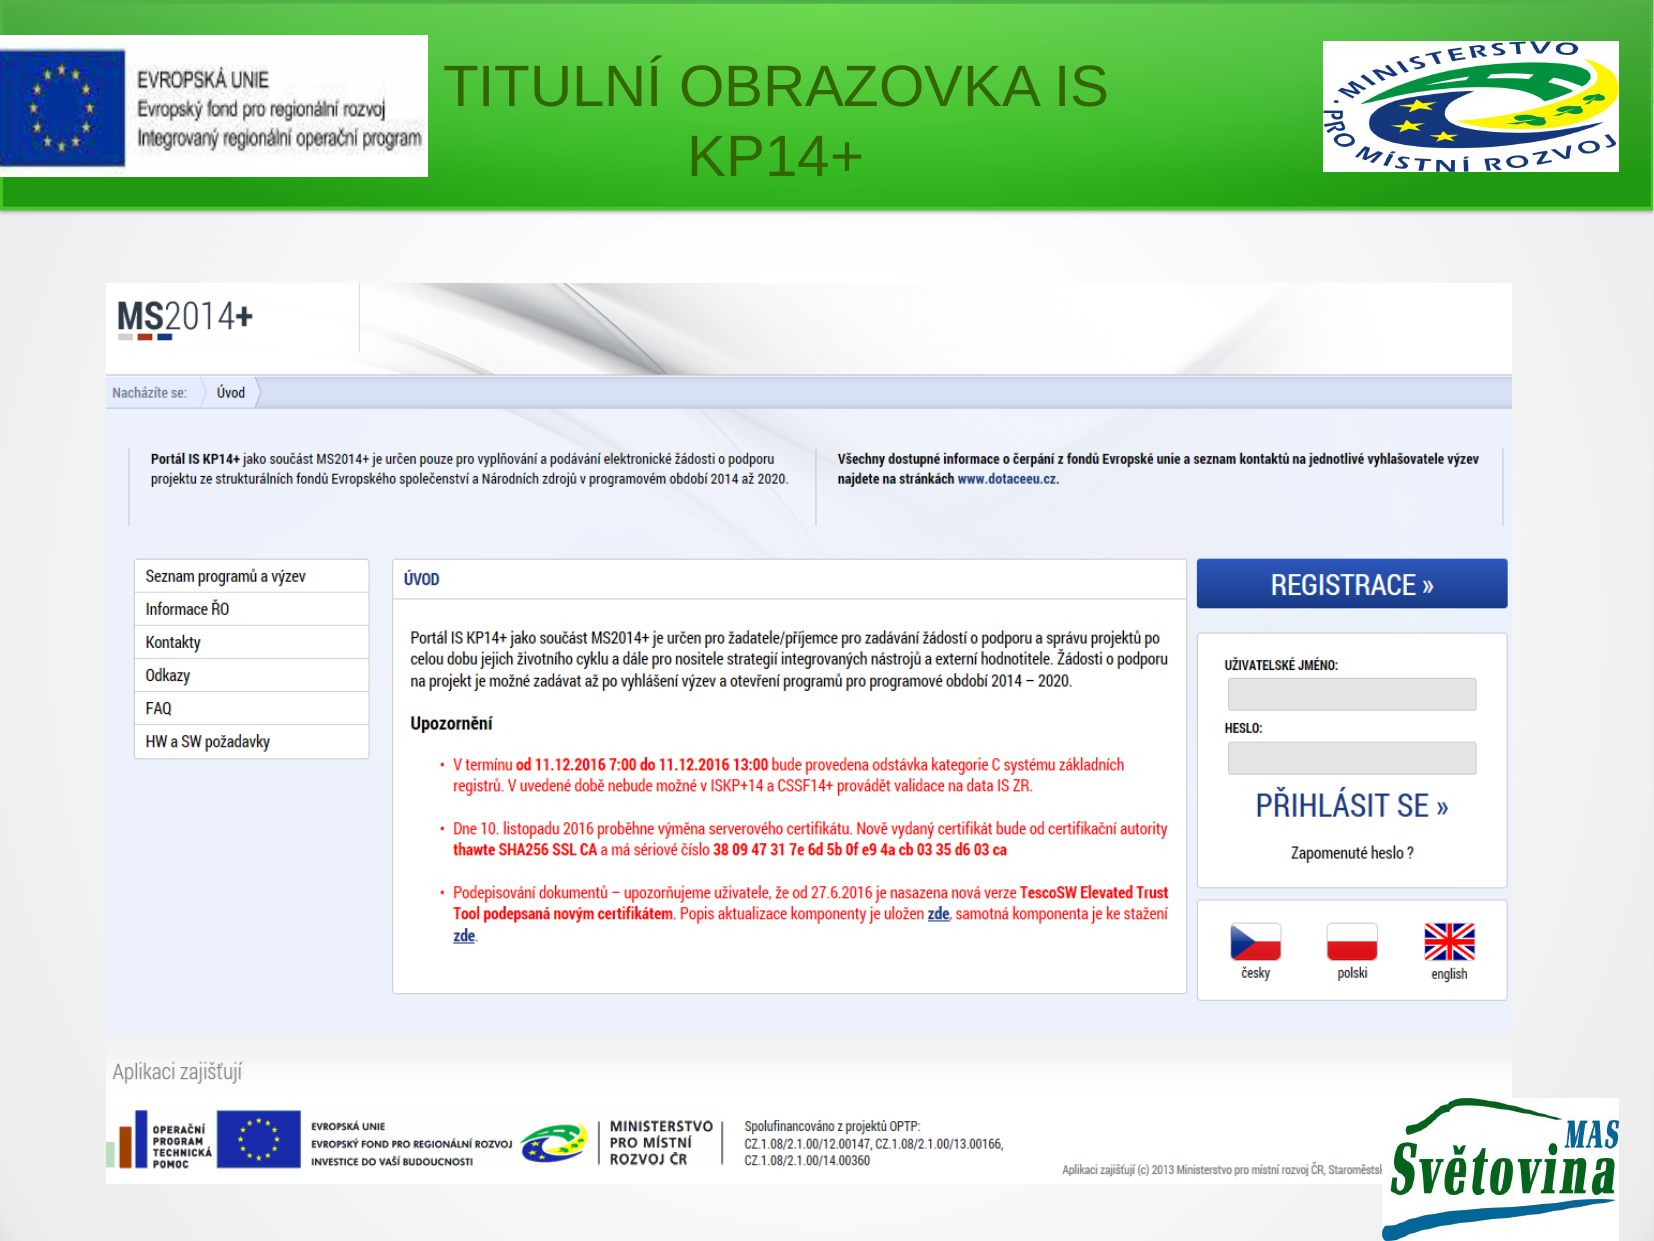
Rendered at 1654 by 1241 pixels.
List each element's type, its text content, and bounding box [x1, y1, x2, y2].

picture [106, 283, 1619, 1241]
picture [1323, 41, 1619, 172]
picture [0, 35, 428, 178]
title TITULNÍ OBRAZOVKA IS KP14+ [439, 47, 1113, 189]
